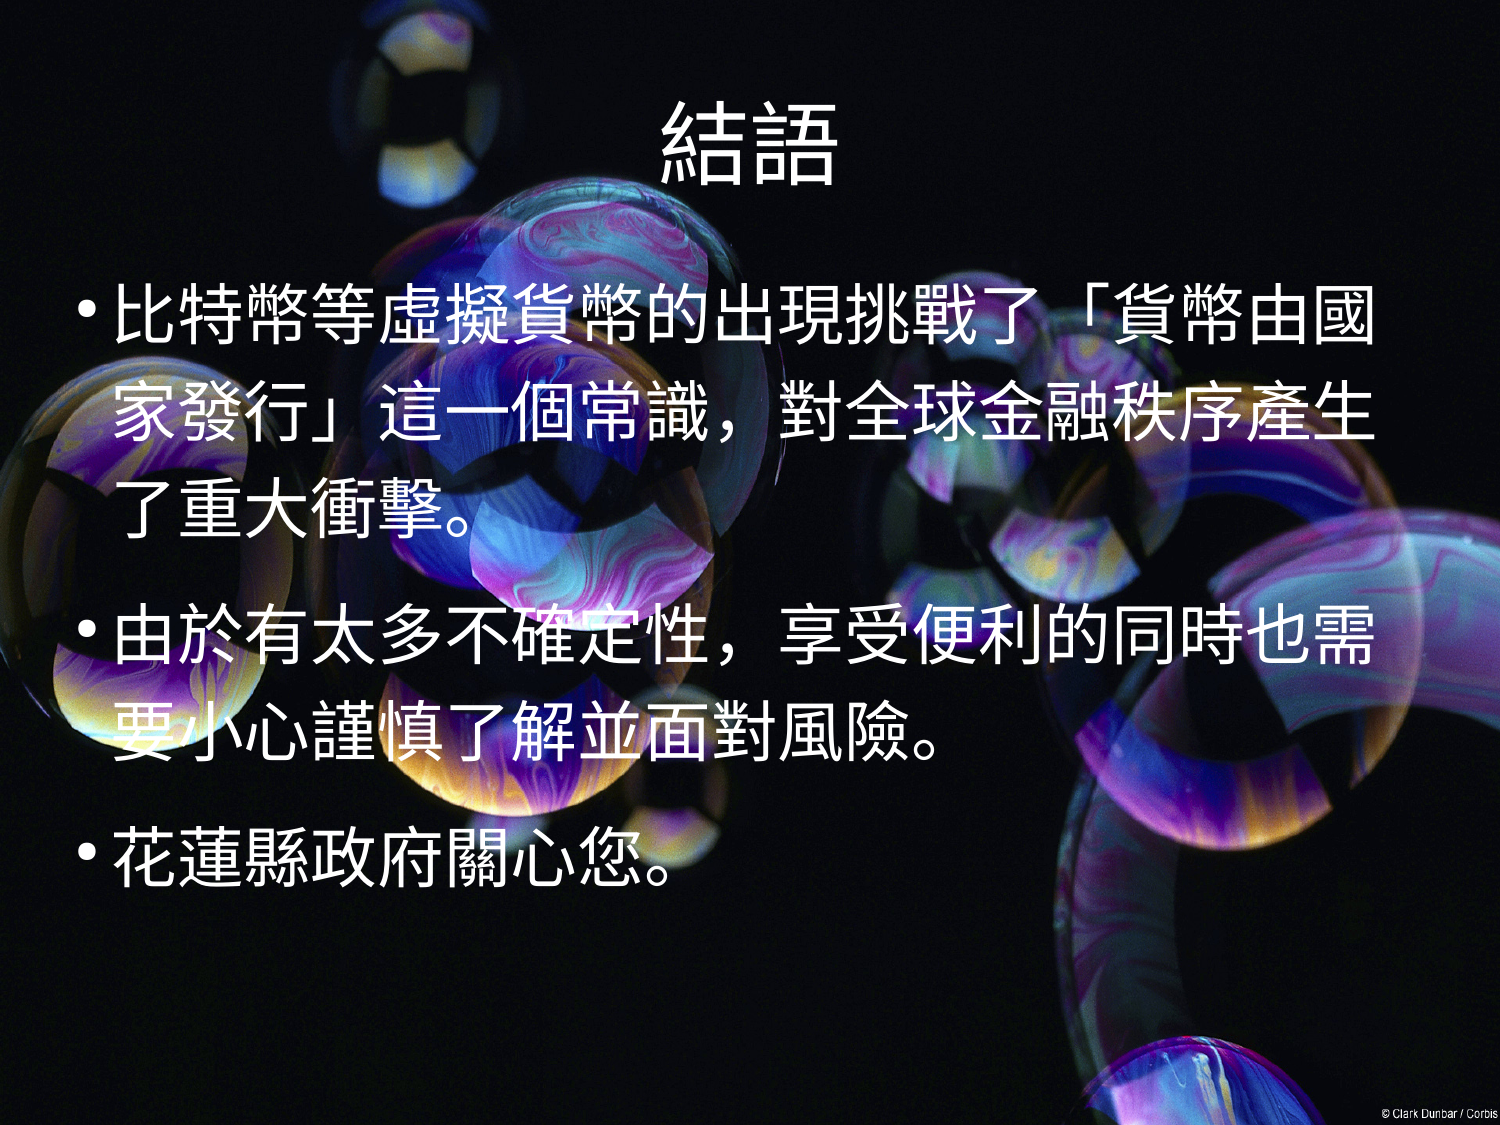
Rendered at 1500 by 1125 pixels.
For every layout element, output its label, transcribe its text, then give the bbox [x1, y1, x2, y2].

title 結語 [75, 45, 1425, 233]
picture [0, 0, 1500, 1125]
list 比特幣等虛擬貨幣的出現挑戰了「貨幣由國家發行」這一個常識，對全球金融秩序產生了重大衝擊。 由於有太多不確定性，享受便利的同時也需要小心謹慎了解並面對風險。 花蓮縣政府關心您。 [75, 262, 1425, 1005]
